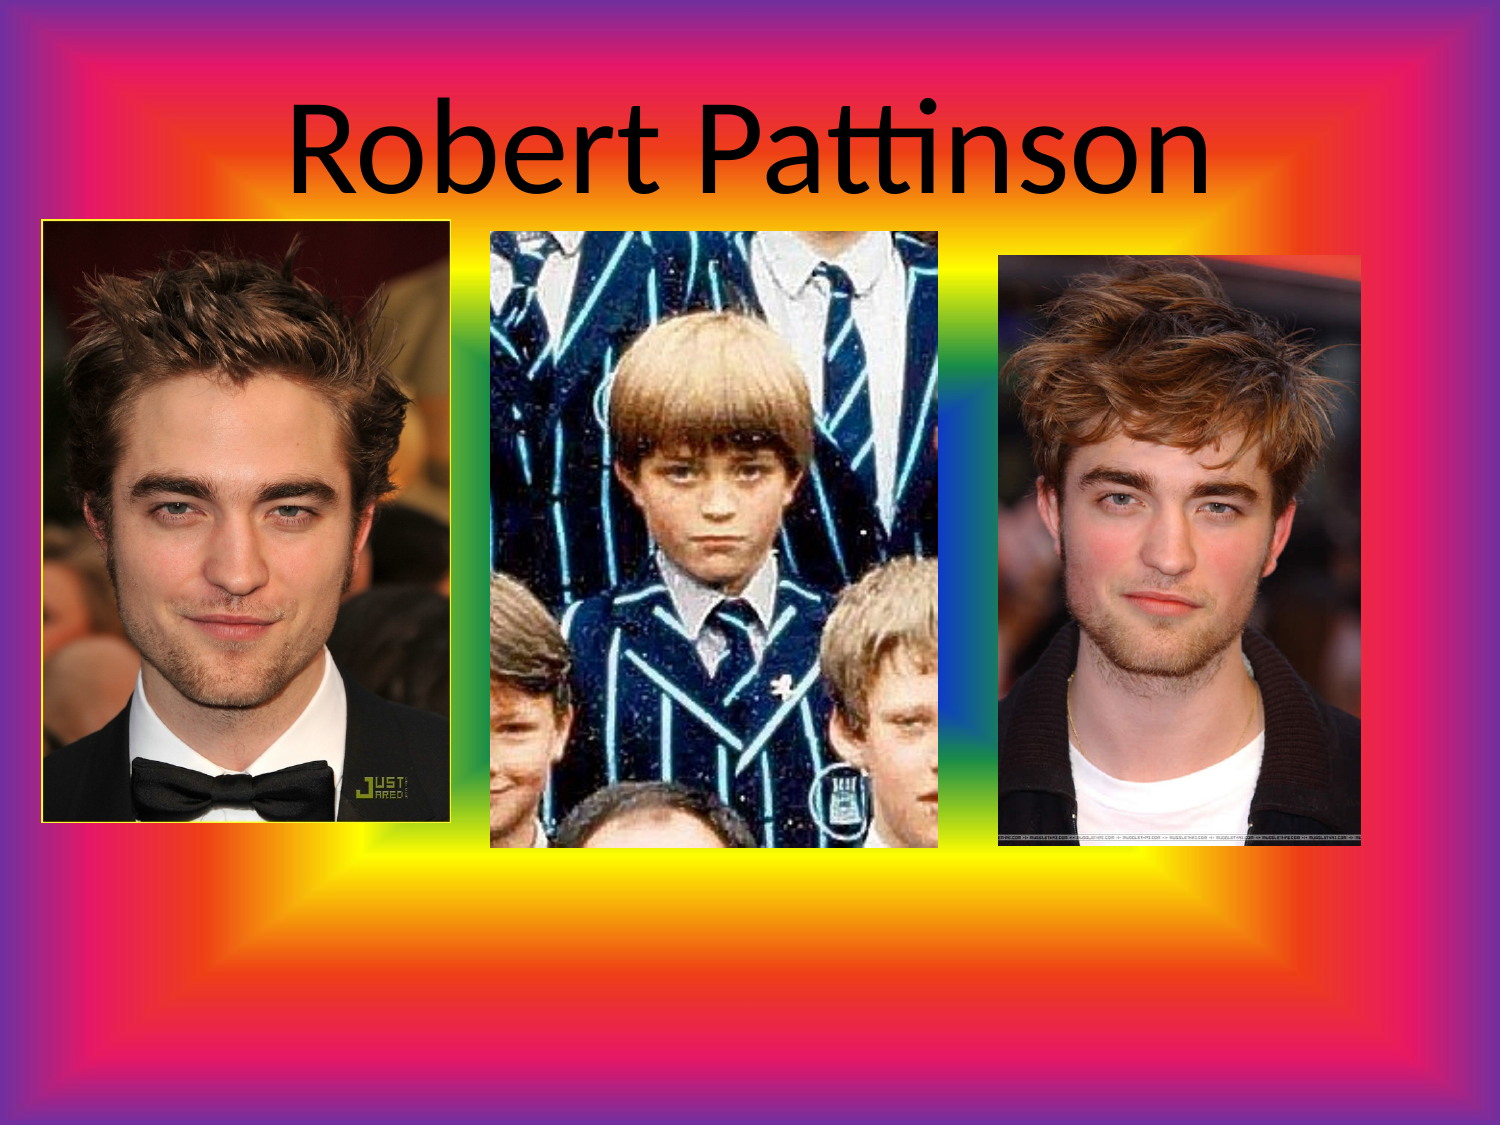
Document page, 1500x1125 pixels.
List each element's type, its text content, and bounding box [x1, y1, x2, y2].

picture [0, 0, 1500, 1125]
title Robert Pattinson [75, 45, 1425, 233]
